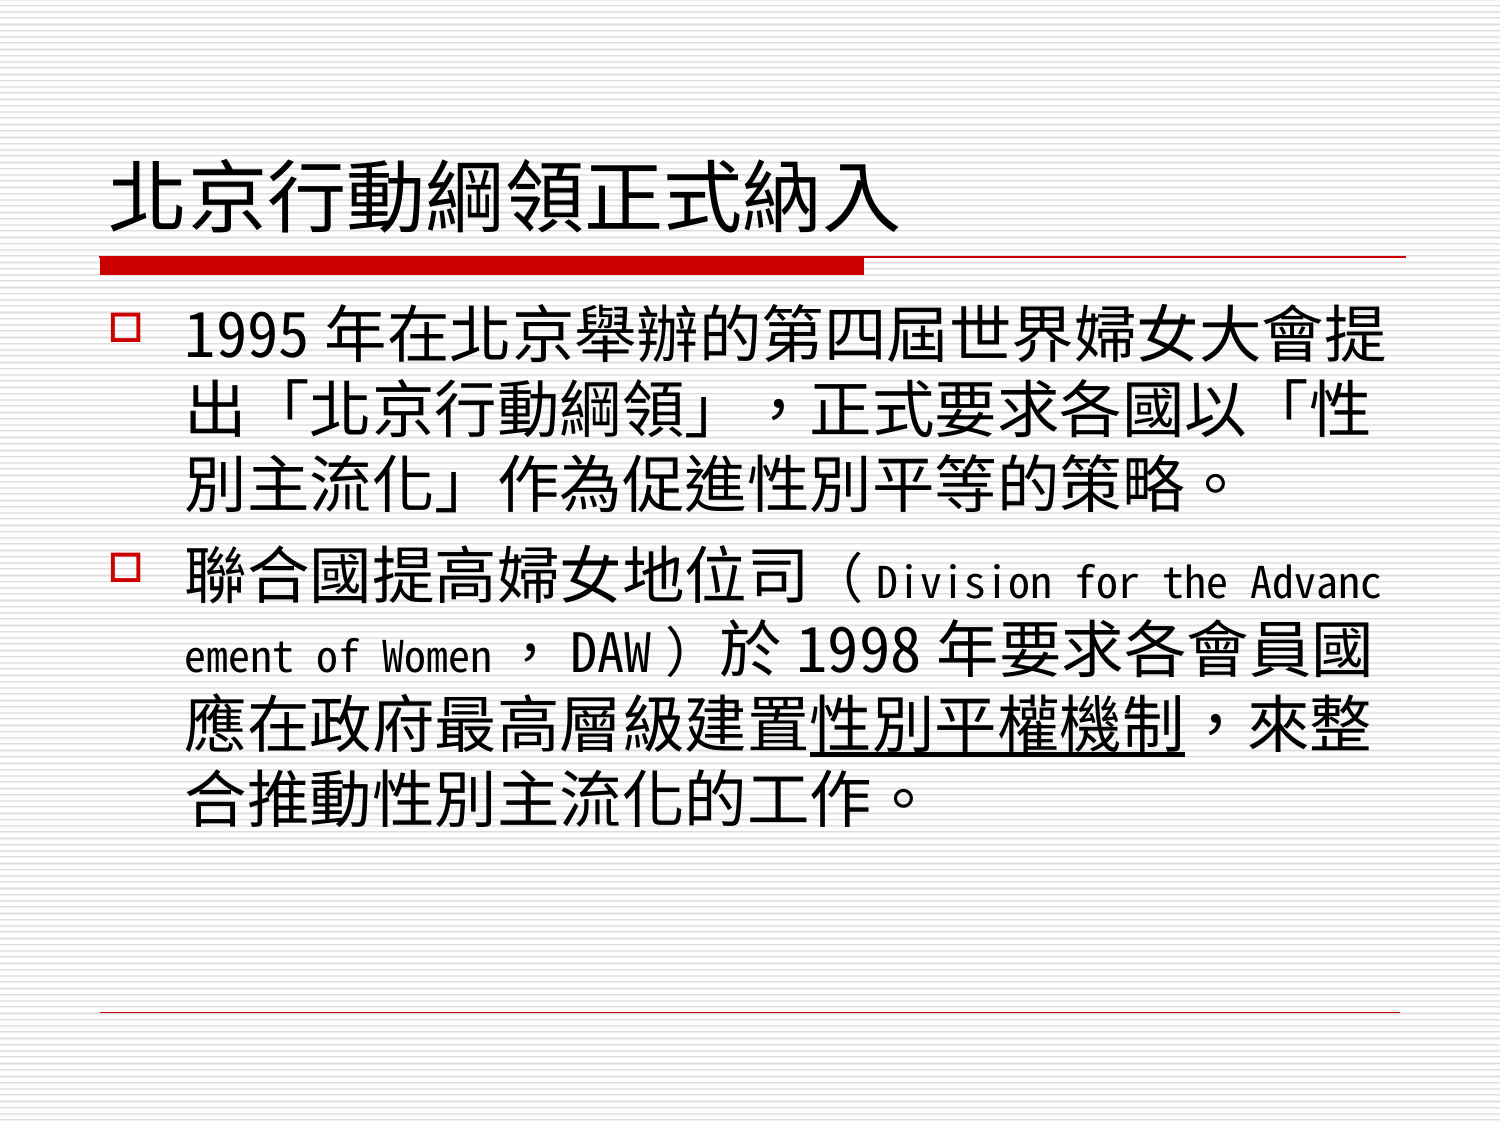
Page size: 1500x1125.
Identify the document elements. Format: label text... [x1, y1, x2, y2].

list 1995年在北京舉辦的第四屆世界婦女大會提出「北京行動綱領」，正式要求各國以「性別主流化」作為促進性別平等的策略。 聯合國提高婦女地位司（Division for the Advancement of Women，DAW）於1998年要求各會員國應在政府最高層級建置性別平權機制，來整合推動性別主流化的工作。 [92, 287, 1406, 988]
picture [0, 0, 1500, 1125]
title 北京行動綱領正式納入 [94, 50, 1407, 250]
